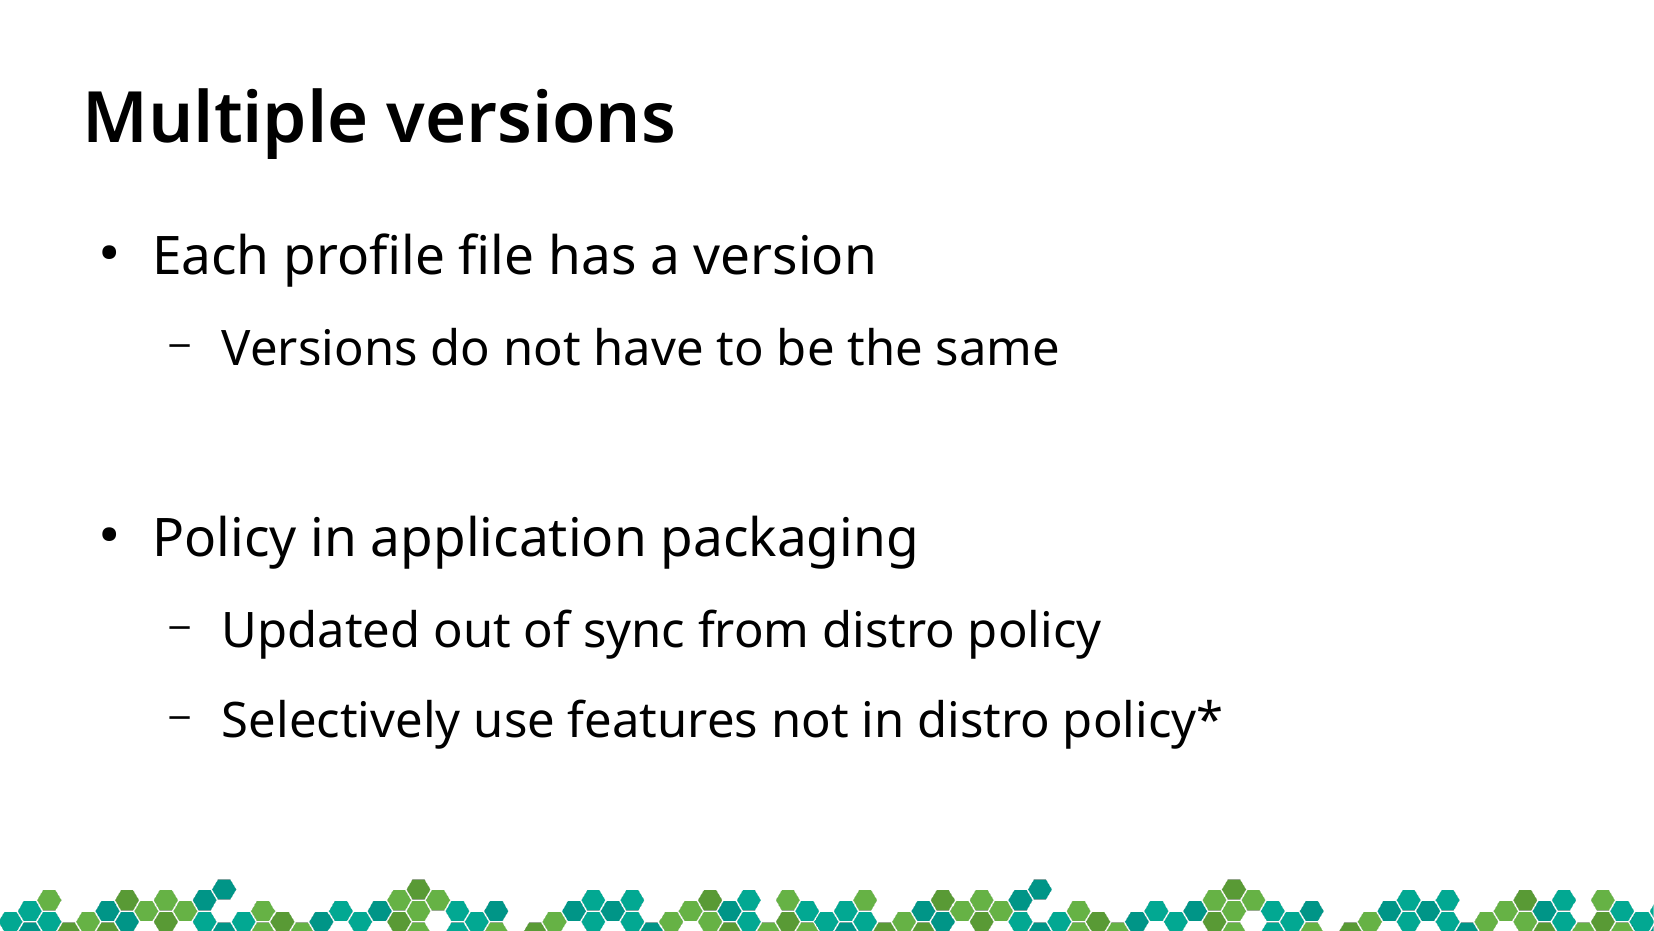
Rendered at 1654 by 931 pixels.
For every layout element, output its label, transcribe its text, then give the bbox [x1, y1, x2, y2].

list Each profile file has a version Versions do not have to be the same Policy in application packaging Updated out of sync from distro policy Selectively use features not in distro policy* [82, 217, 1571, 758]
picture [0, 871, 1654, 931]
title Multiple versions [82, 37, 1571, 193]
